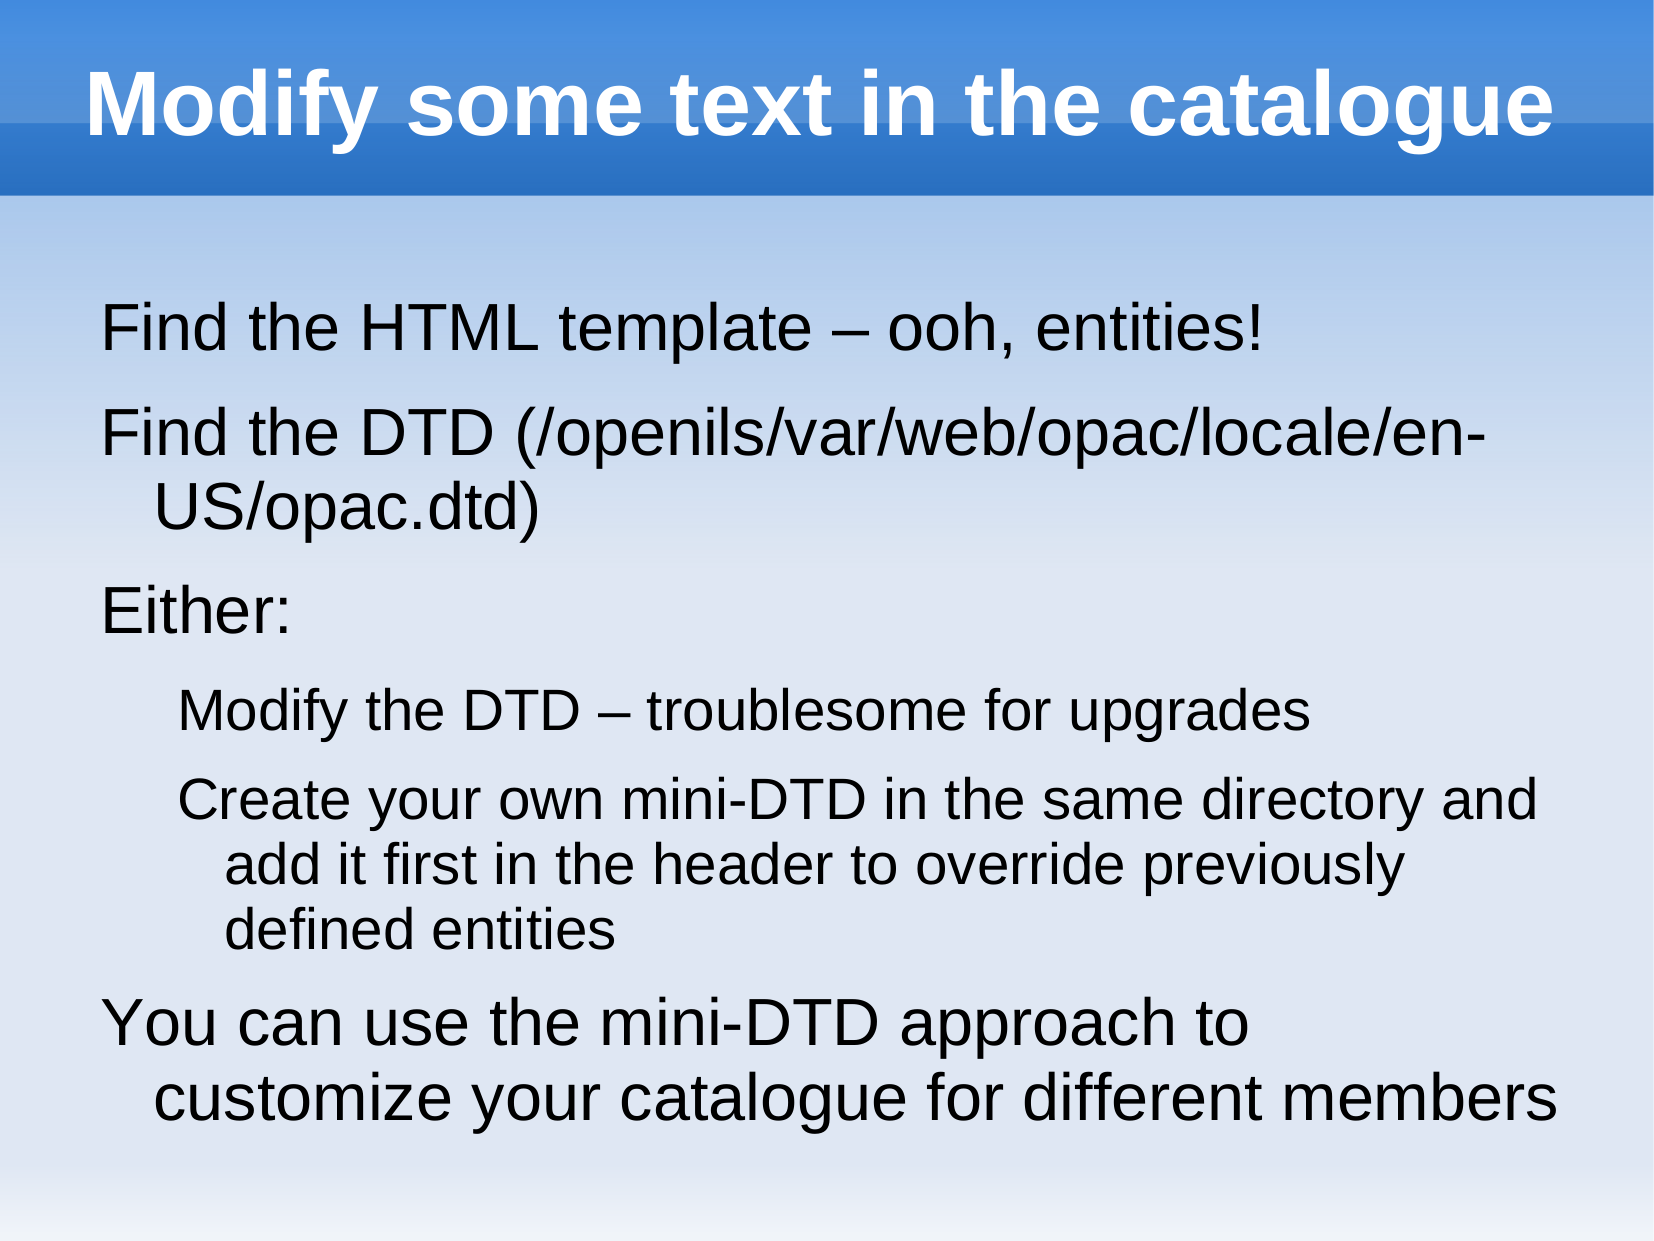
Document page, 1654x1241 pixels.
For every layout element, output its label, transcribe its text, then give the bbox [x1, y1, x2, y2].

picture [0, 0, 1654, 1241]
title Modify some text in the catalogue [76, 0, 1565, 208]
list Find the HTML template – ooh, entities! Find the DTD (/openils/var/web/opac/locale/en-US/opac.dtd) Either: Modify the DTD – troublesome for upgrades Create your own mini-DTD in the same directory and add it first in the header to override previously defined entities You can use the mini-DTD approach to customize your catalogue for different members [82, 290, 1571, 1135]
